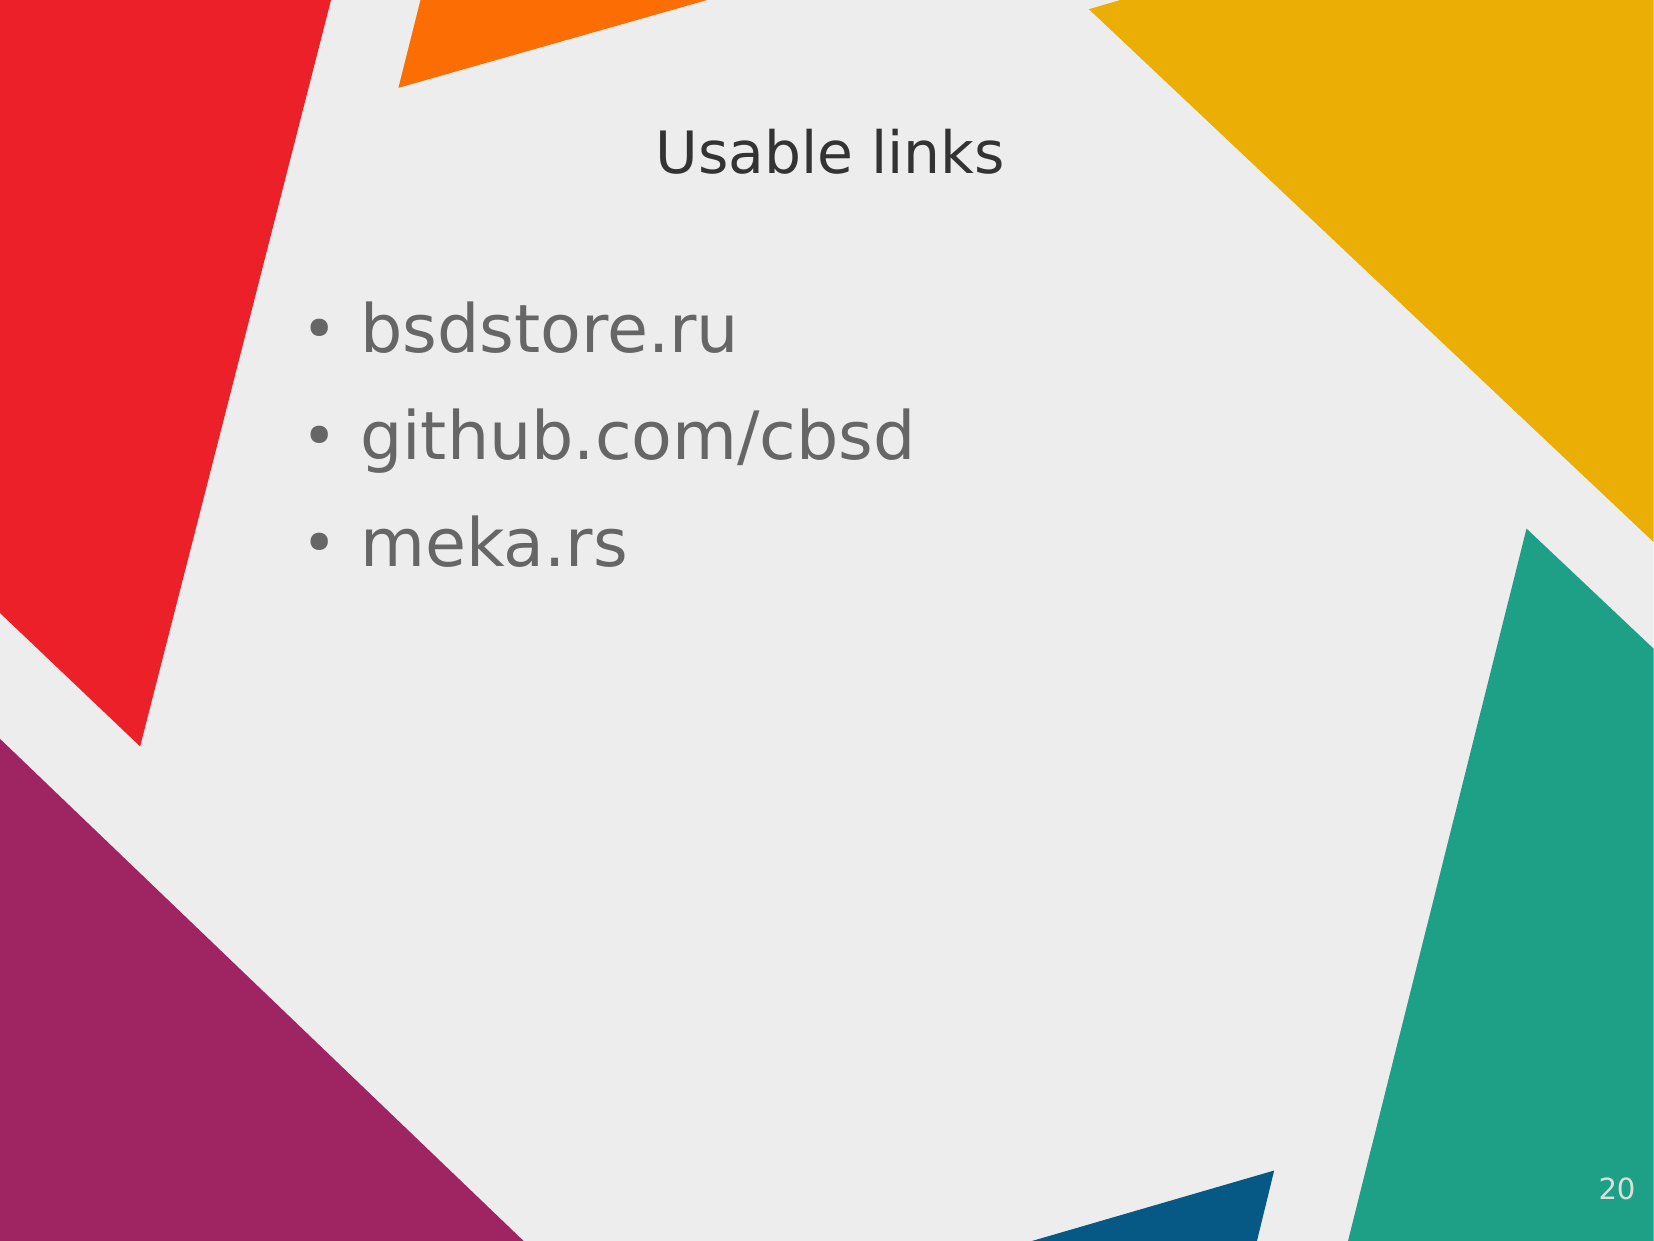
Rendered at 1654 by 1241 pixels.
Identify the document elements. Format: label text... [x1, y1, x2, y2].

title Usable links [289, 49, 1372, 257]
list bsdstore.ru github.com/cbsd meka.rs [289, 290, 1372, 1090]
